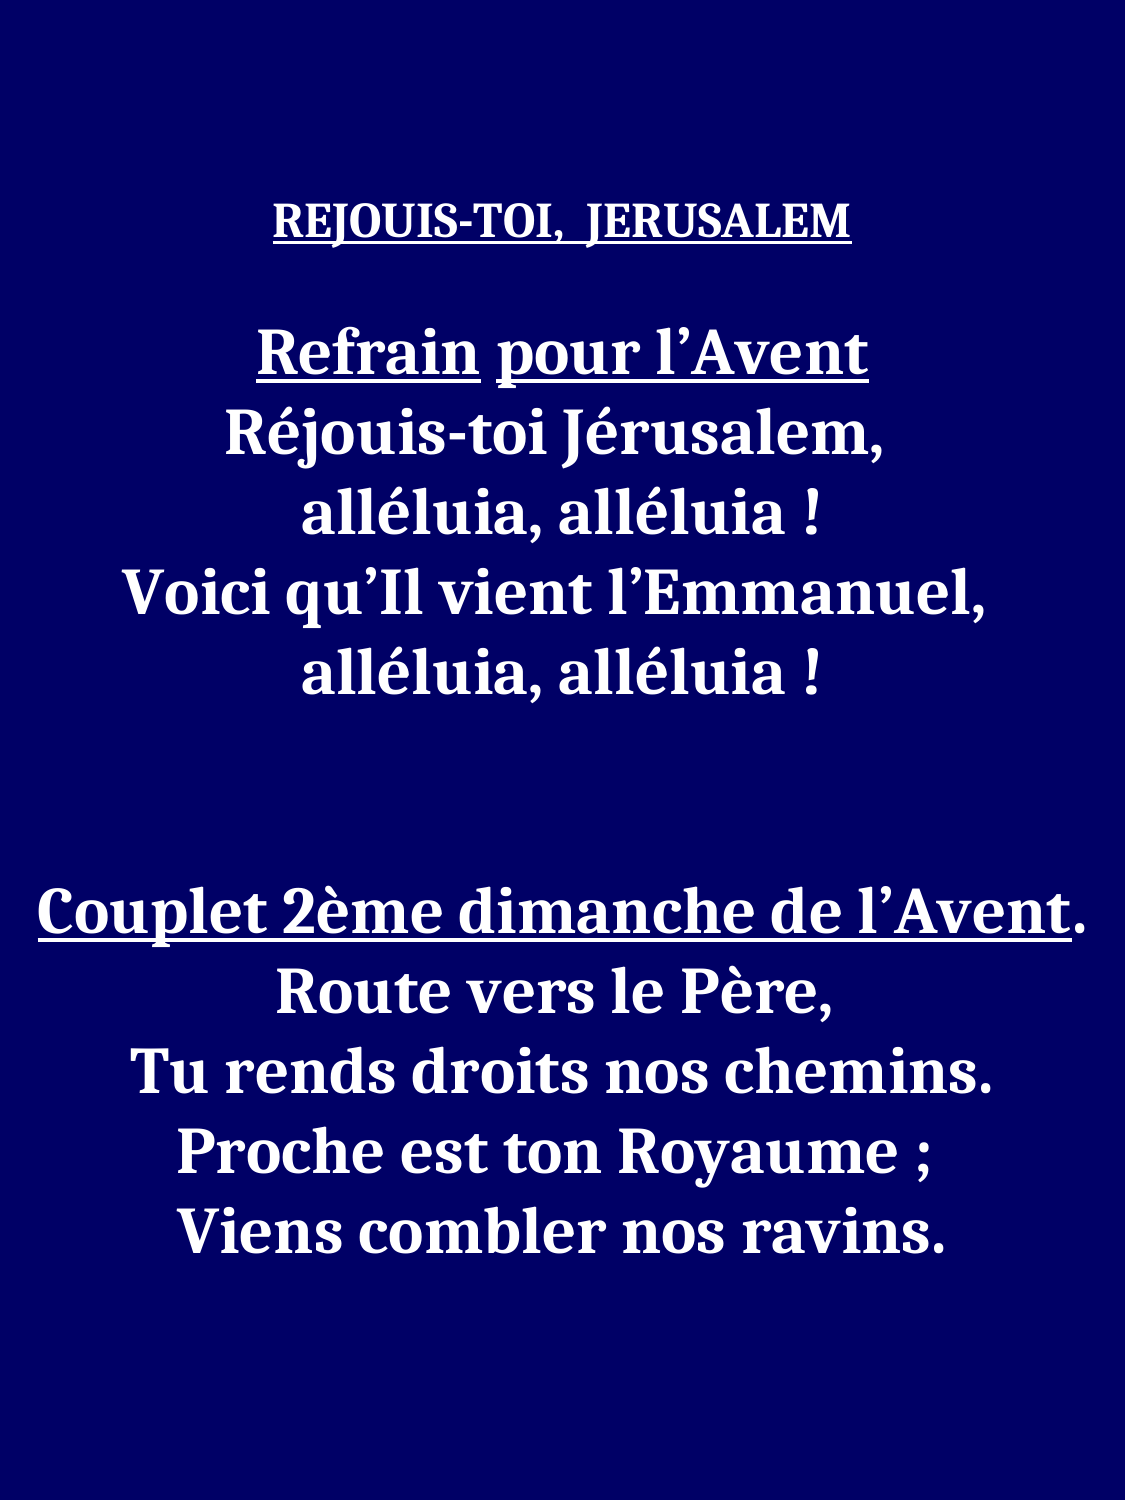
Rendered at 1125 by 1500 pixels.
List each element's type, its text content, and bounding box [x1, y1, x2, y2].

text_box REJOUIS-TOI, JERUSALEM Refrain pour l’Avent Réjouis-toi Jérusalem, alléluia, alléluia ! Voici qu’Il vient l’Emmanuel, alléluia, alléluia ! Couplet 2ème dimanche de l’Avent. Route vers le Père, Tu rends droits nos chemins. Proche est ton Royaume ; Viens combler nos ravins. [0, 179, 1125, 1275]
